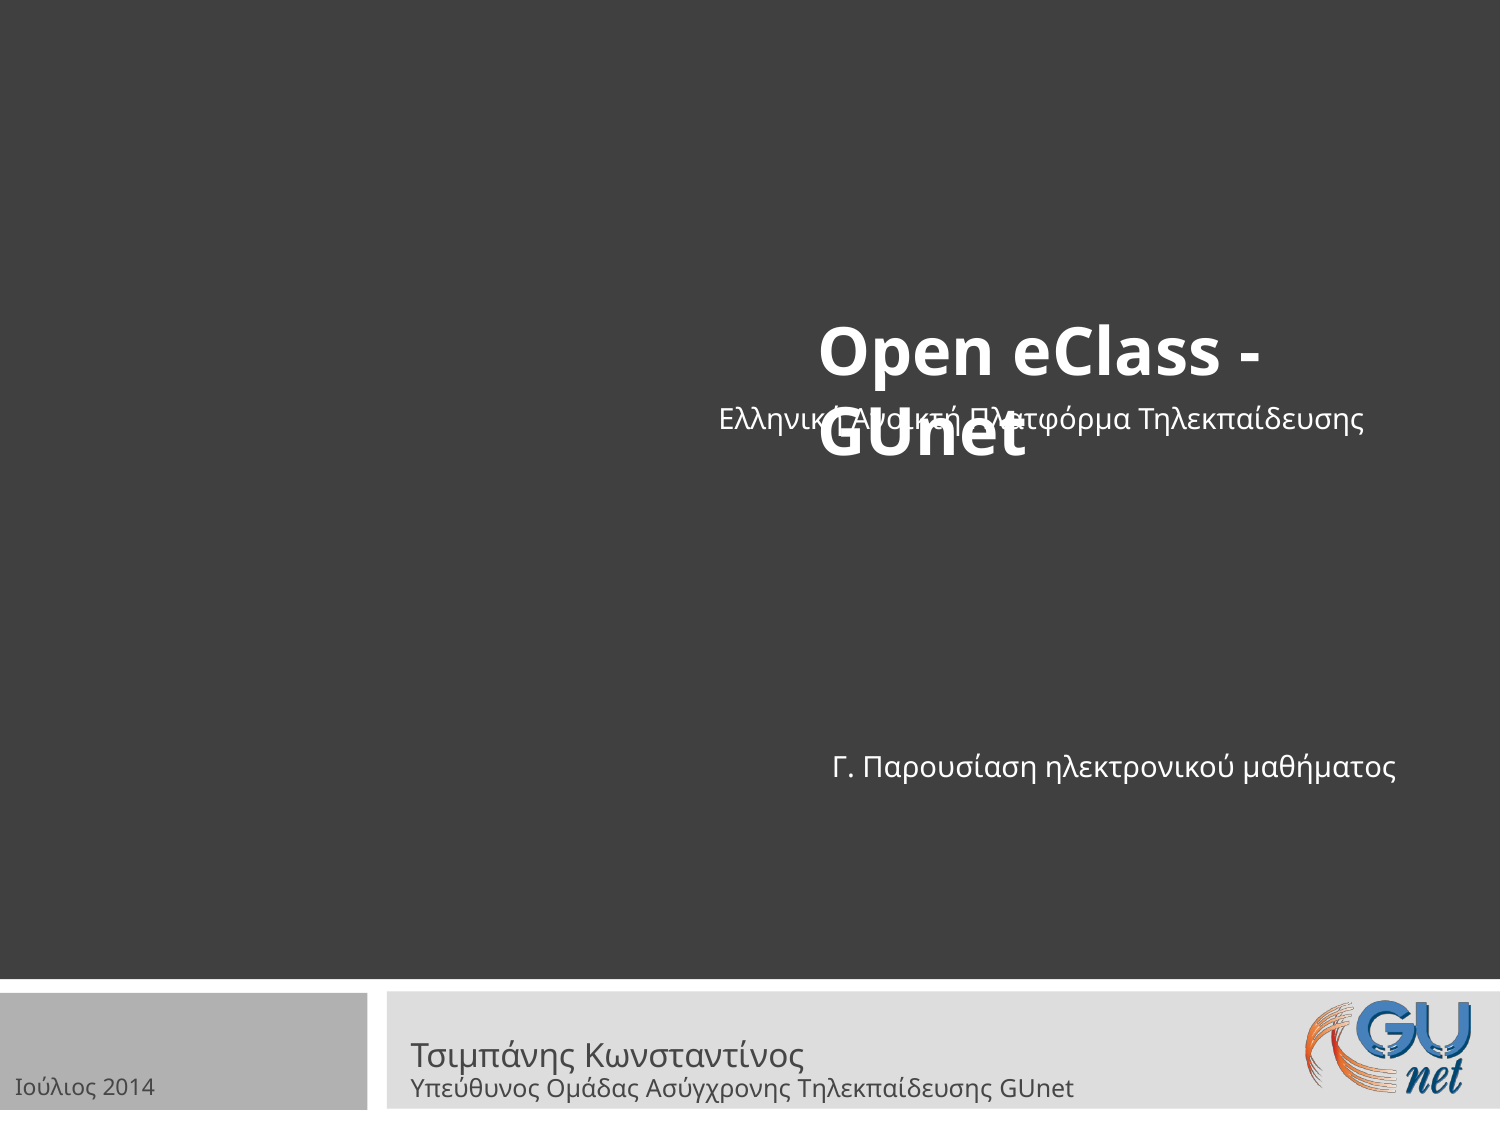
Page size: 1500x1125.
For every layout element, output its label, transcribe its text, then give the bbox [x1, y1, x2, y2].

text_box Ελληνική Ανοικτή Πλατφόρμα Τηλεκπαίδευσης [716, 400, 1399, 431]
text_box Γ. Παρουσίαση ηλεκτρονικού μαθήματος [829, 748, 1423, 783]
text_box Open eClass - GUnet [815, 308, 1399, 376]
text_box Ιούλιος 2014 [12, 1072, 167, 1100]
text_box Τσιμπάνης Κωνσταντίνος [408, 1034, 827, 1072]
text_box [0, 0, 1500, 1125]
text_box Υπεύθυνος Ομάδας Ασύγχρονης Τηλεκπαίδευσης GUnet [408, 1072, 1109, 1103]
